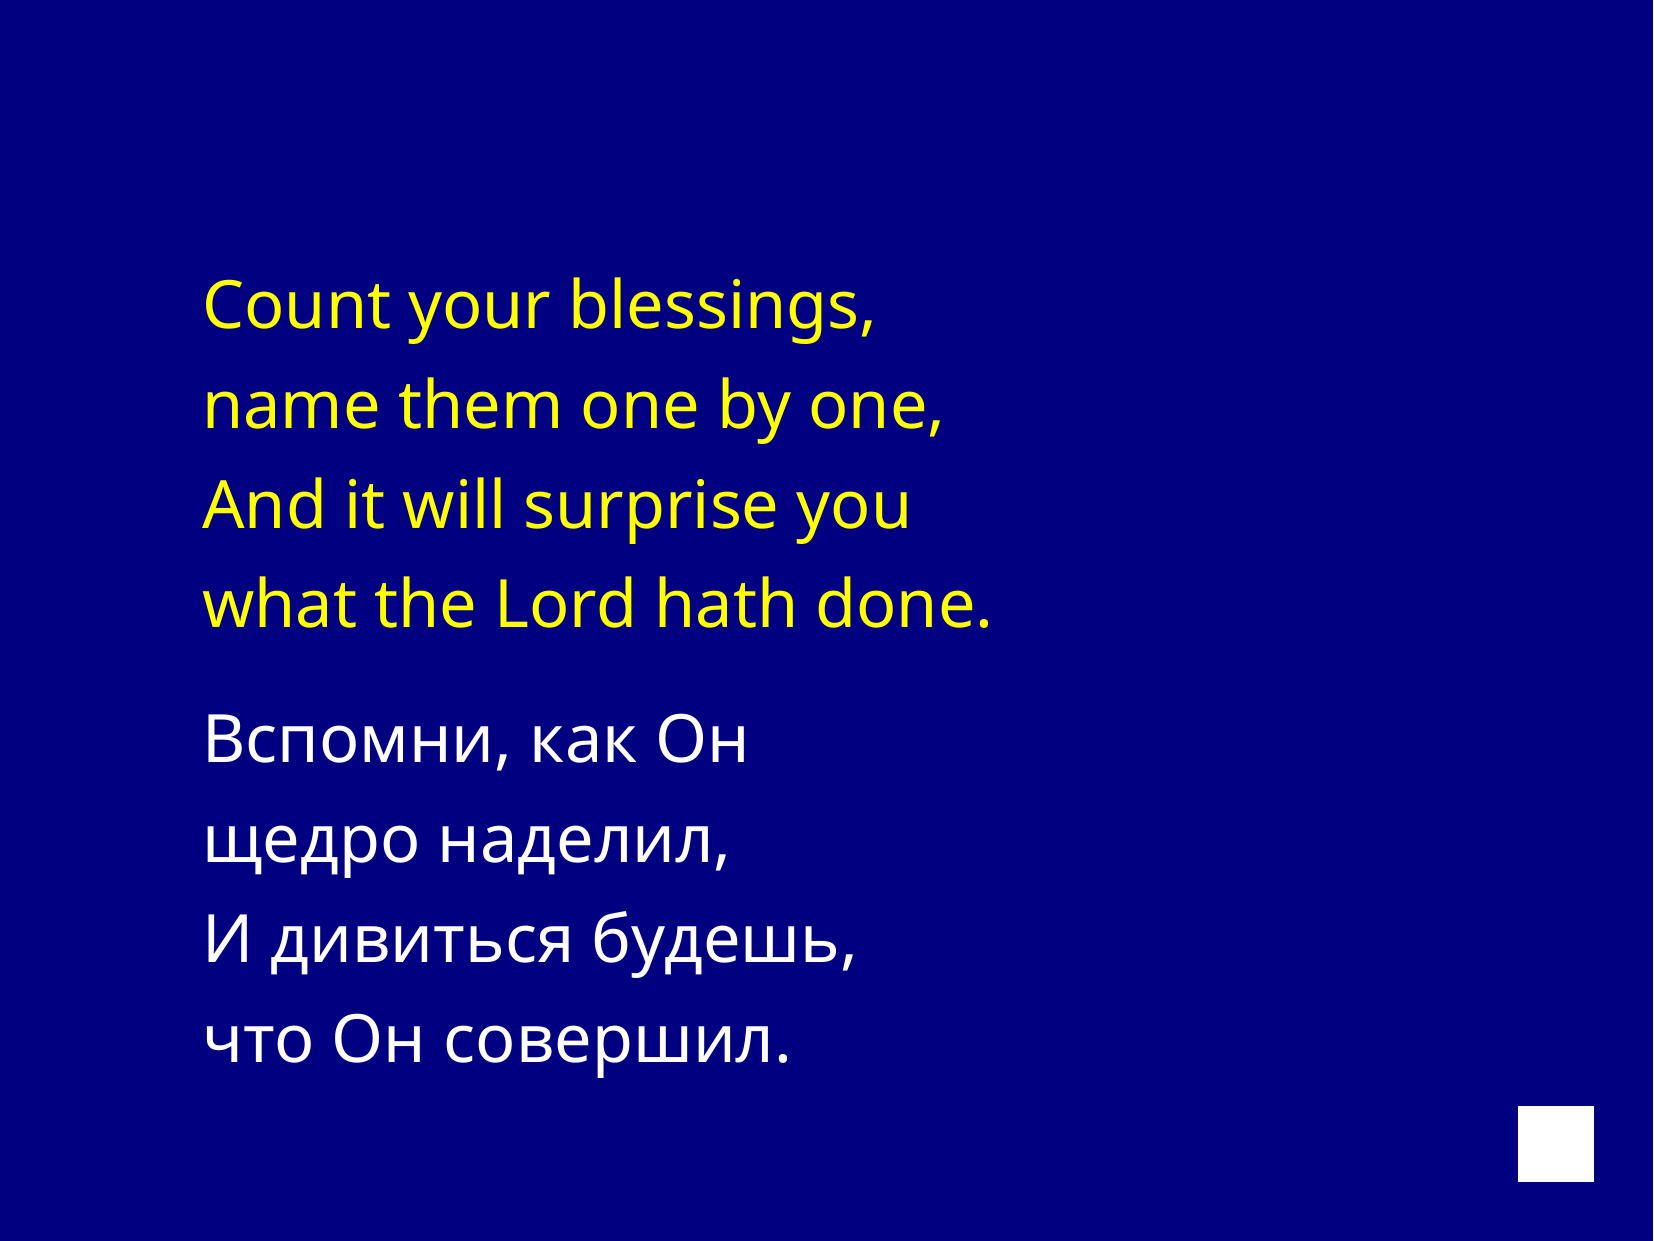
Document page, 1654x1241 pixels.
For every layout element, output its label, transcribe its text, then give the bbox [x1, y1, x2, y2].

text_box [1518, 1106, 1594, 1182]
text_box Вспомни, как Он щедро наделил, И дивиться будешь, что Он совершил. [75, 675, 1576, 1163]
text_box Count your blessings, name them one by one, And it will surprise you what the Lord hath done. [75, 150, 1576, 638]
